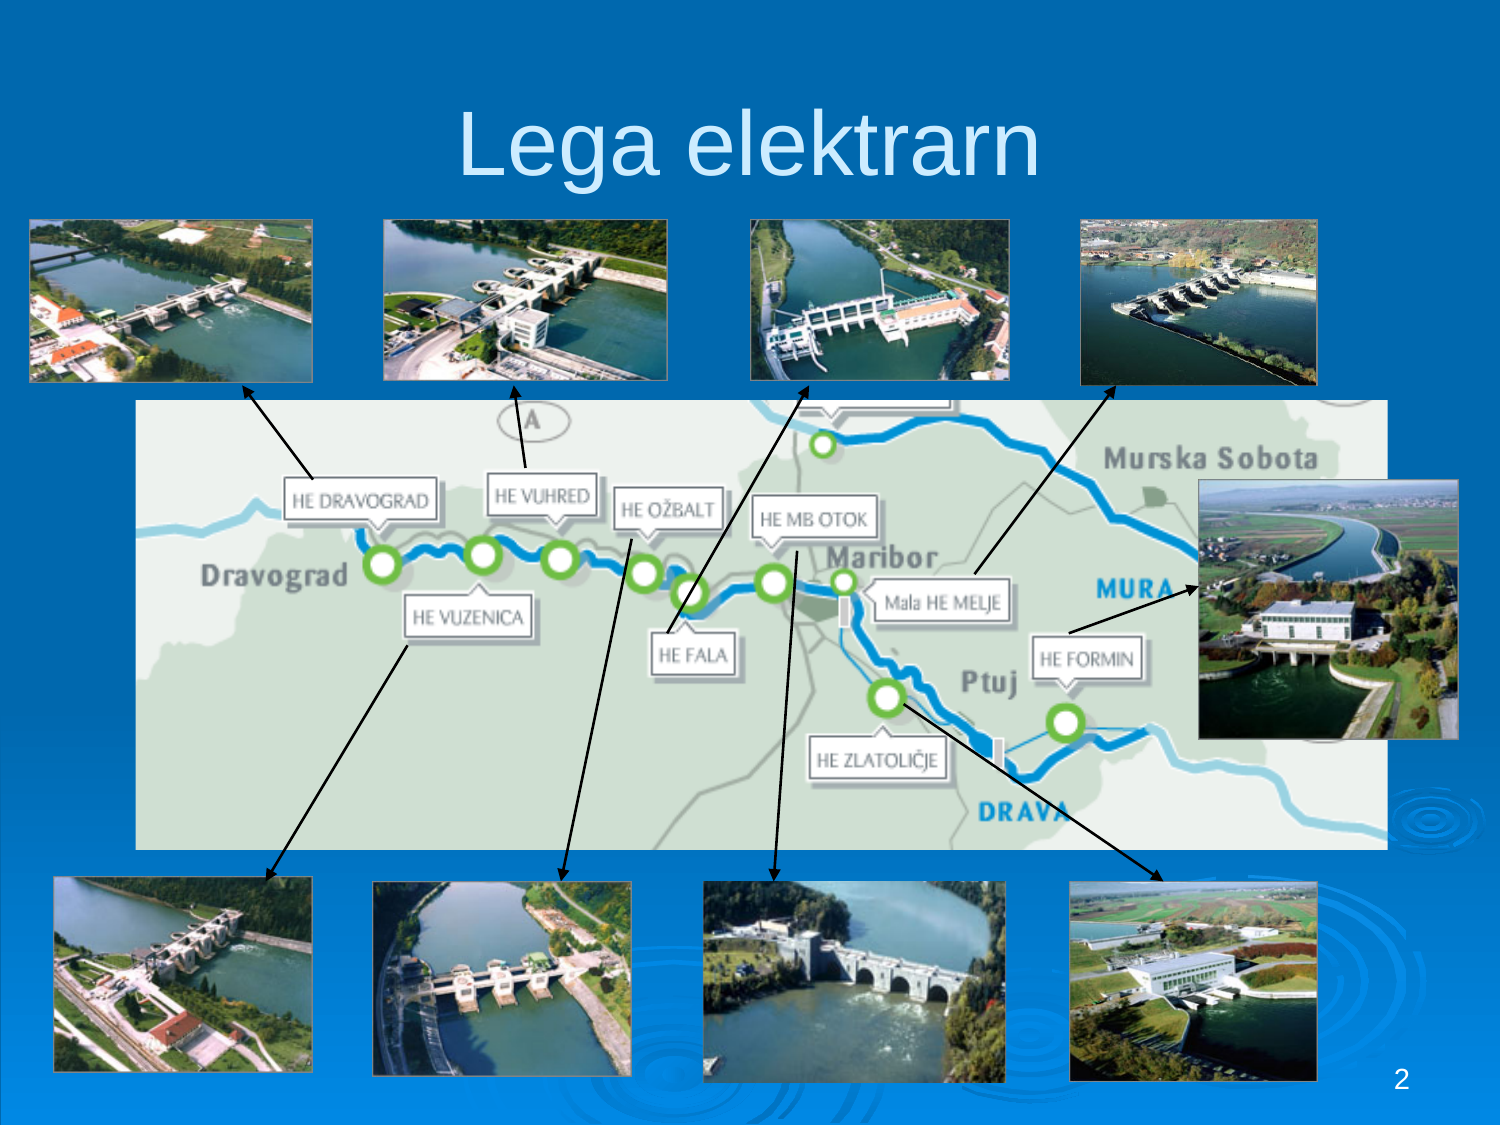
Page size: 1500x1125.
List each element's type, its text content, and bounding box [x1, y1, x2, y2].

picture [702, 881, 1007, 1083]
picture [750, 219, 1010, 381]
picture [383, 219, 668, 381]
picture [53, 876, 313, 1073]
picture [1080, 219, 1318, 386]
slide_number <number> [1074, 1024, 1425, 1103]
picture [29, 219, 313, 383]
picture [372, 881, 632, 1078]
picture [135, 400, 1459, 850]
title Lega elektrarn [75, 45, 1425, 233]
picture [1069, 881, 1318, 1082]
